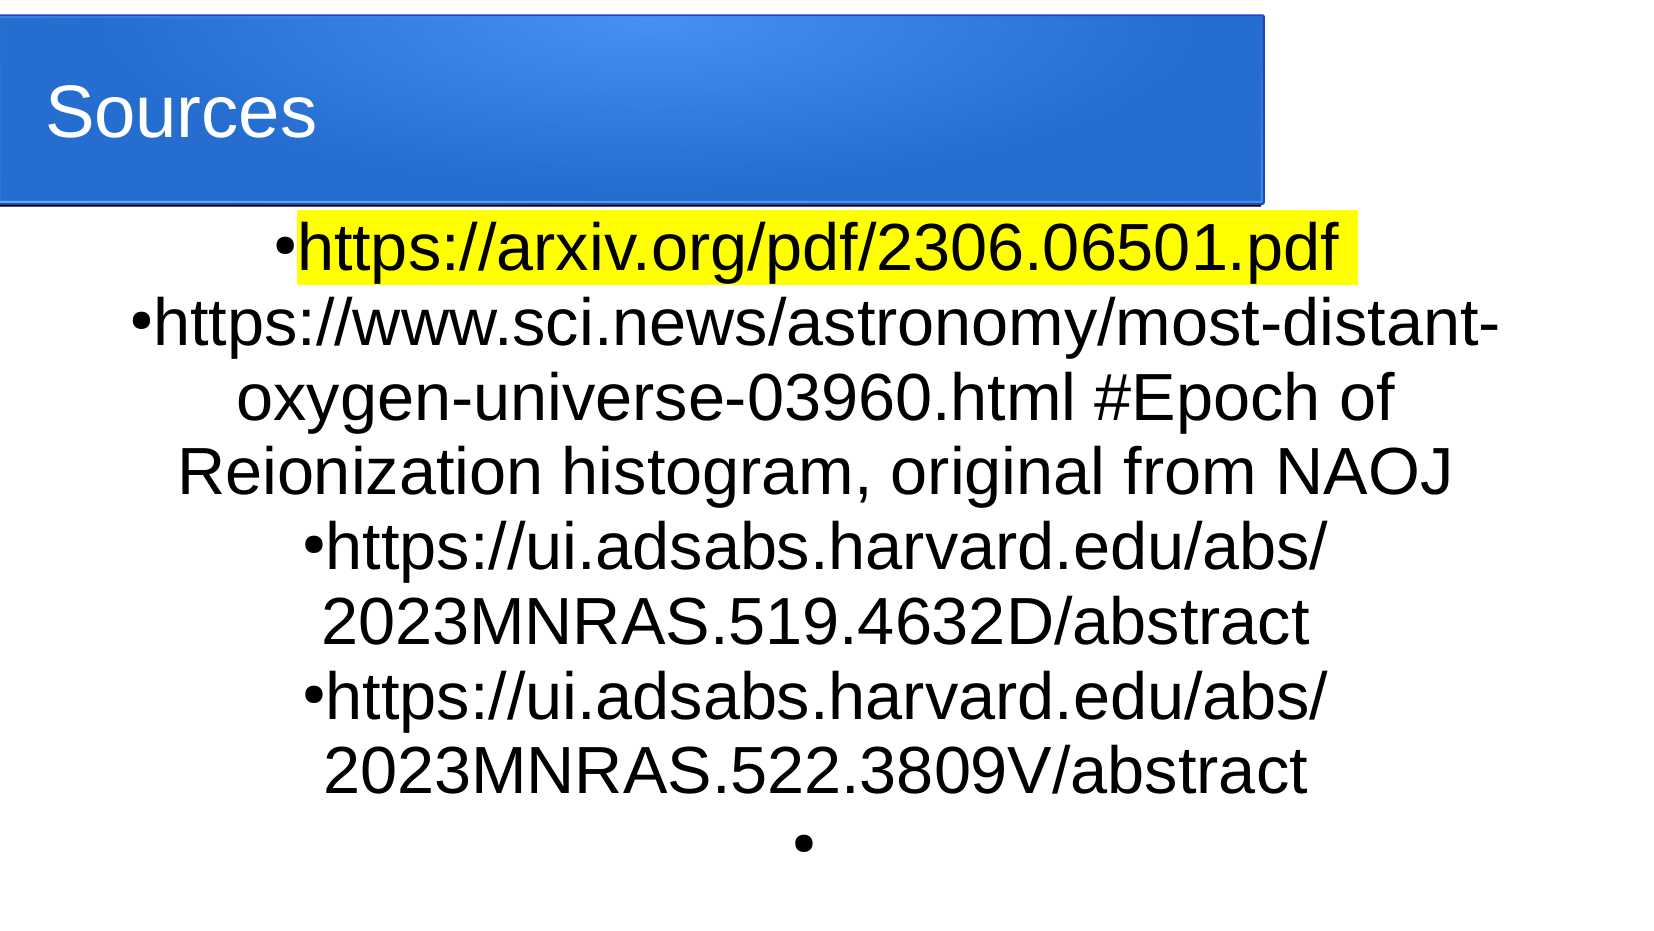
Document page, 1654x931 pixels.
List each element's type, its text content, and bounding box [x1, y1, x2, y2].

title Sources [45, 29, 1261, 196]
subtitle https://arxiv.org/pdf/2306.06501.pdf https://www.sci.news/astronomy/most-distant-oxygen-universe-03960.html #Epoch of Reionization histogram, original from NAOJ https://ui.adsabs.harvard.edu/abs/2023MNRAS.519.4632D/abstract https://ui.adsabs.harvard.edu/abs/2023MNRAS.522.3809V/abstract [71, 210, 1561, 883]
